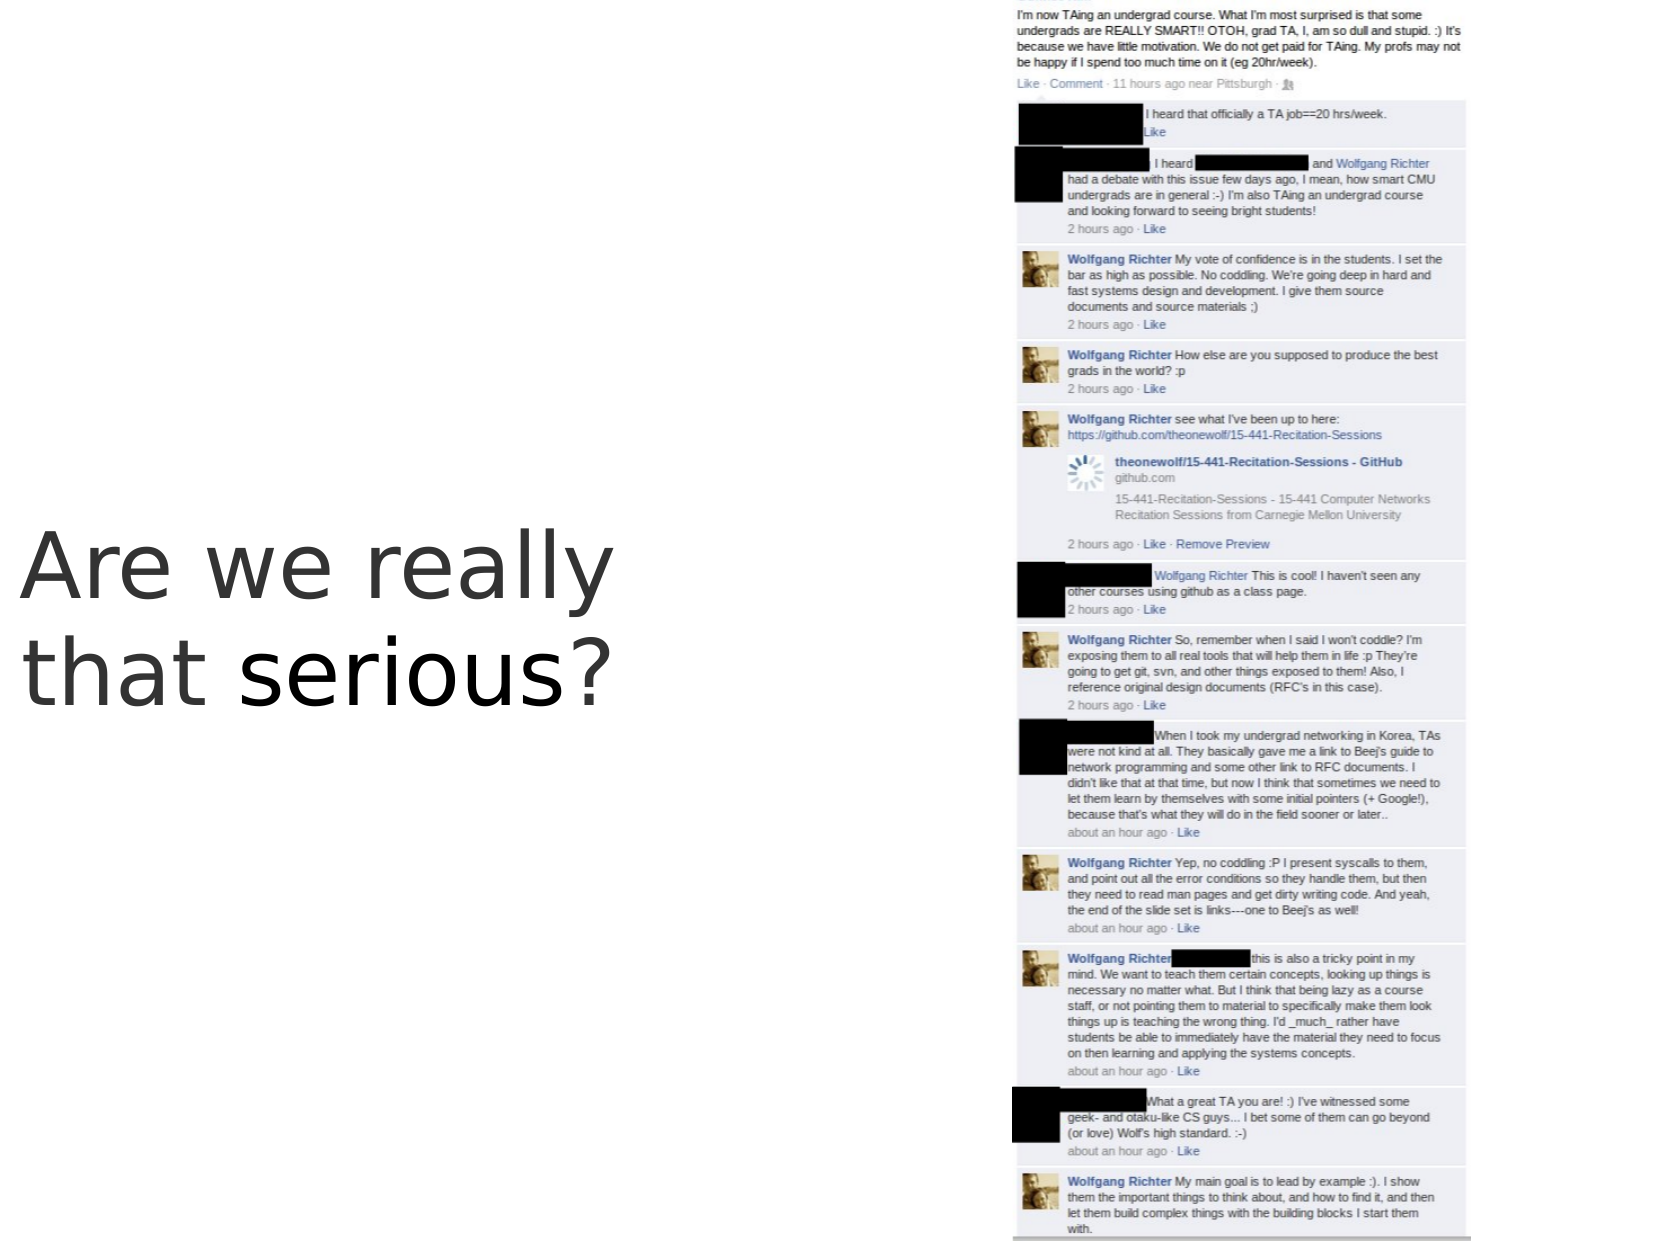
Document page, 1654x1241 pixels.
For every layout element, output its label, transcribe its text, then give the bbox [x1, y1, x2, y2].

title Are we really that serious? [0, 0, 638, 1241]
picture [1012, 0, 1471, 1241]
